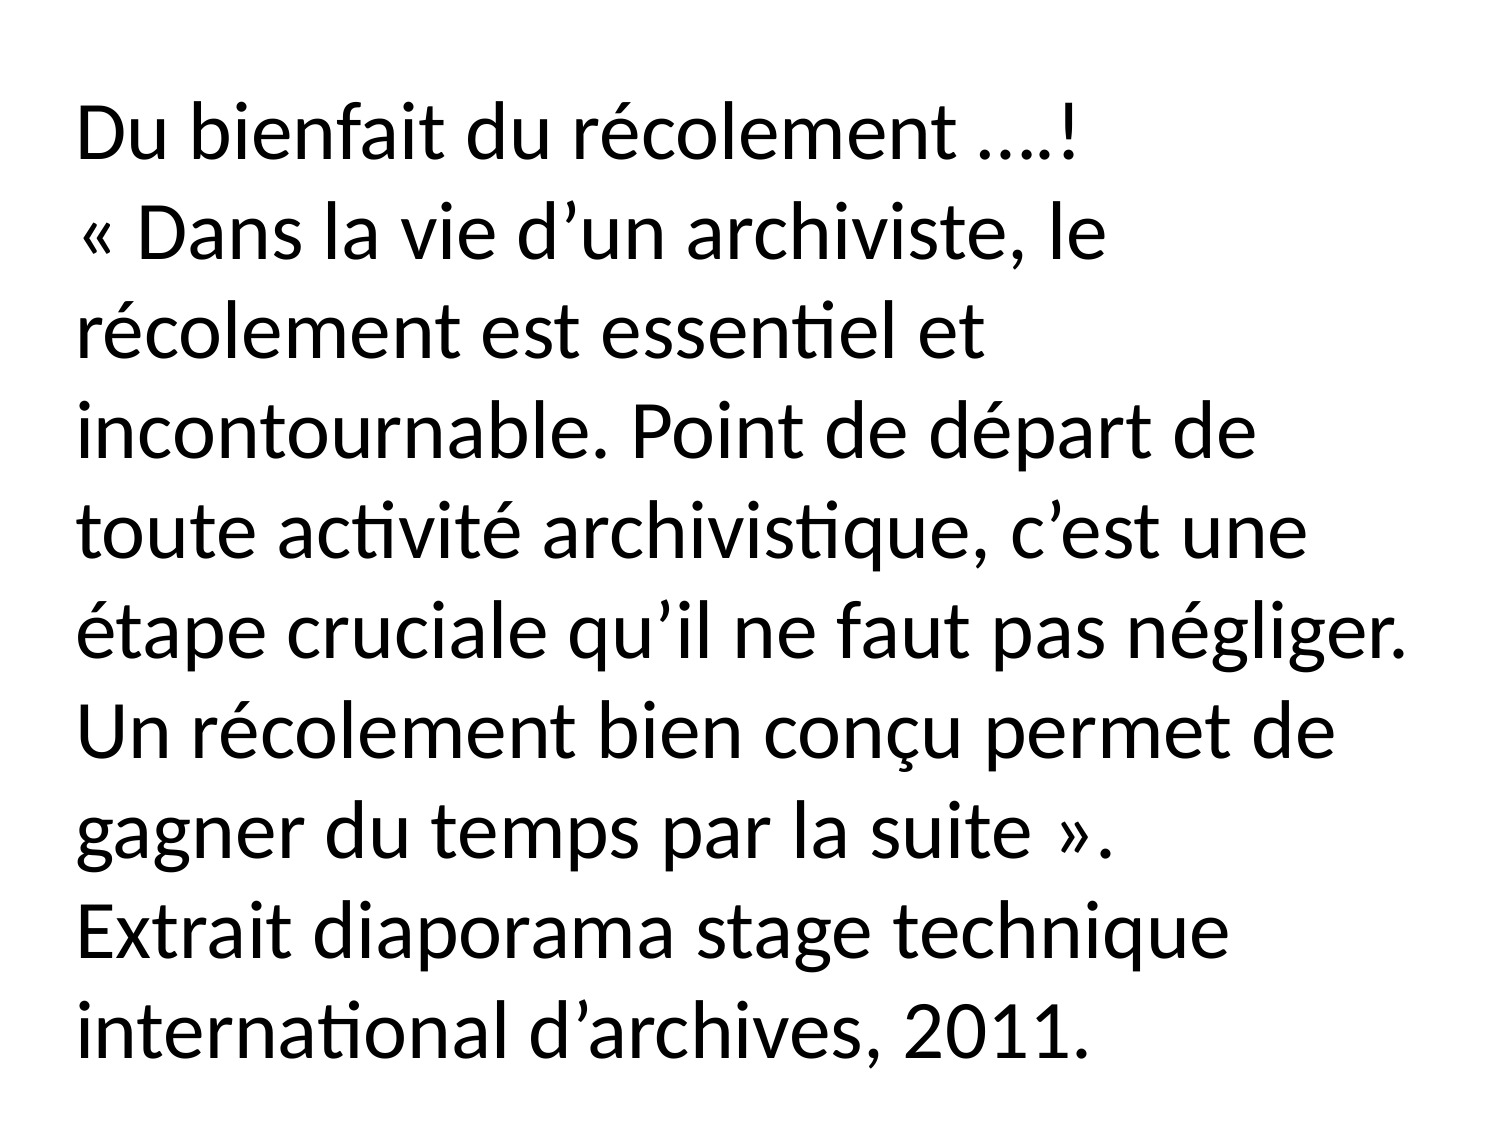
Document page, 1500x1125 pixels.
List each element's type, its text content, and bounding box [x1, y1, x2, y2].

title Du bienfait du récolement ….! « Dans la vie d’un archiviste, le récolement est essentiel et incontournable. Point de départ de toute activité archivistique, c’est une étape cruciale qu’il ne faut pas négliger. Un récolement bien conçu permet de gagner du temps par la suite ». Extrait diaporama stage technique international d’archives, 2011. [75, 45, 1425, 1106]
